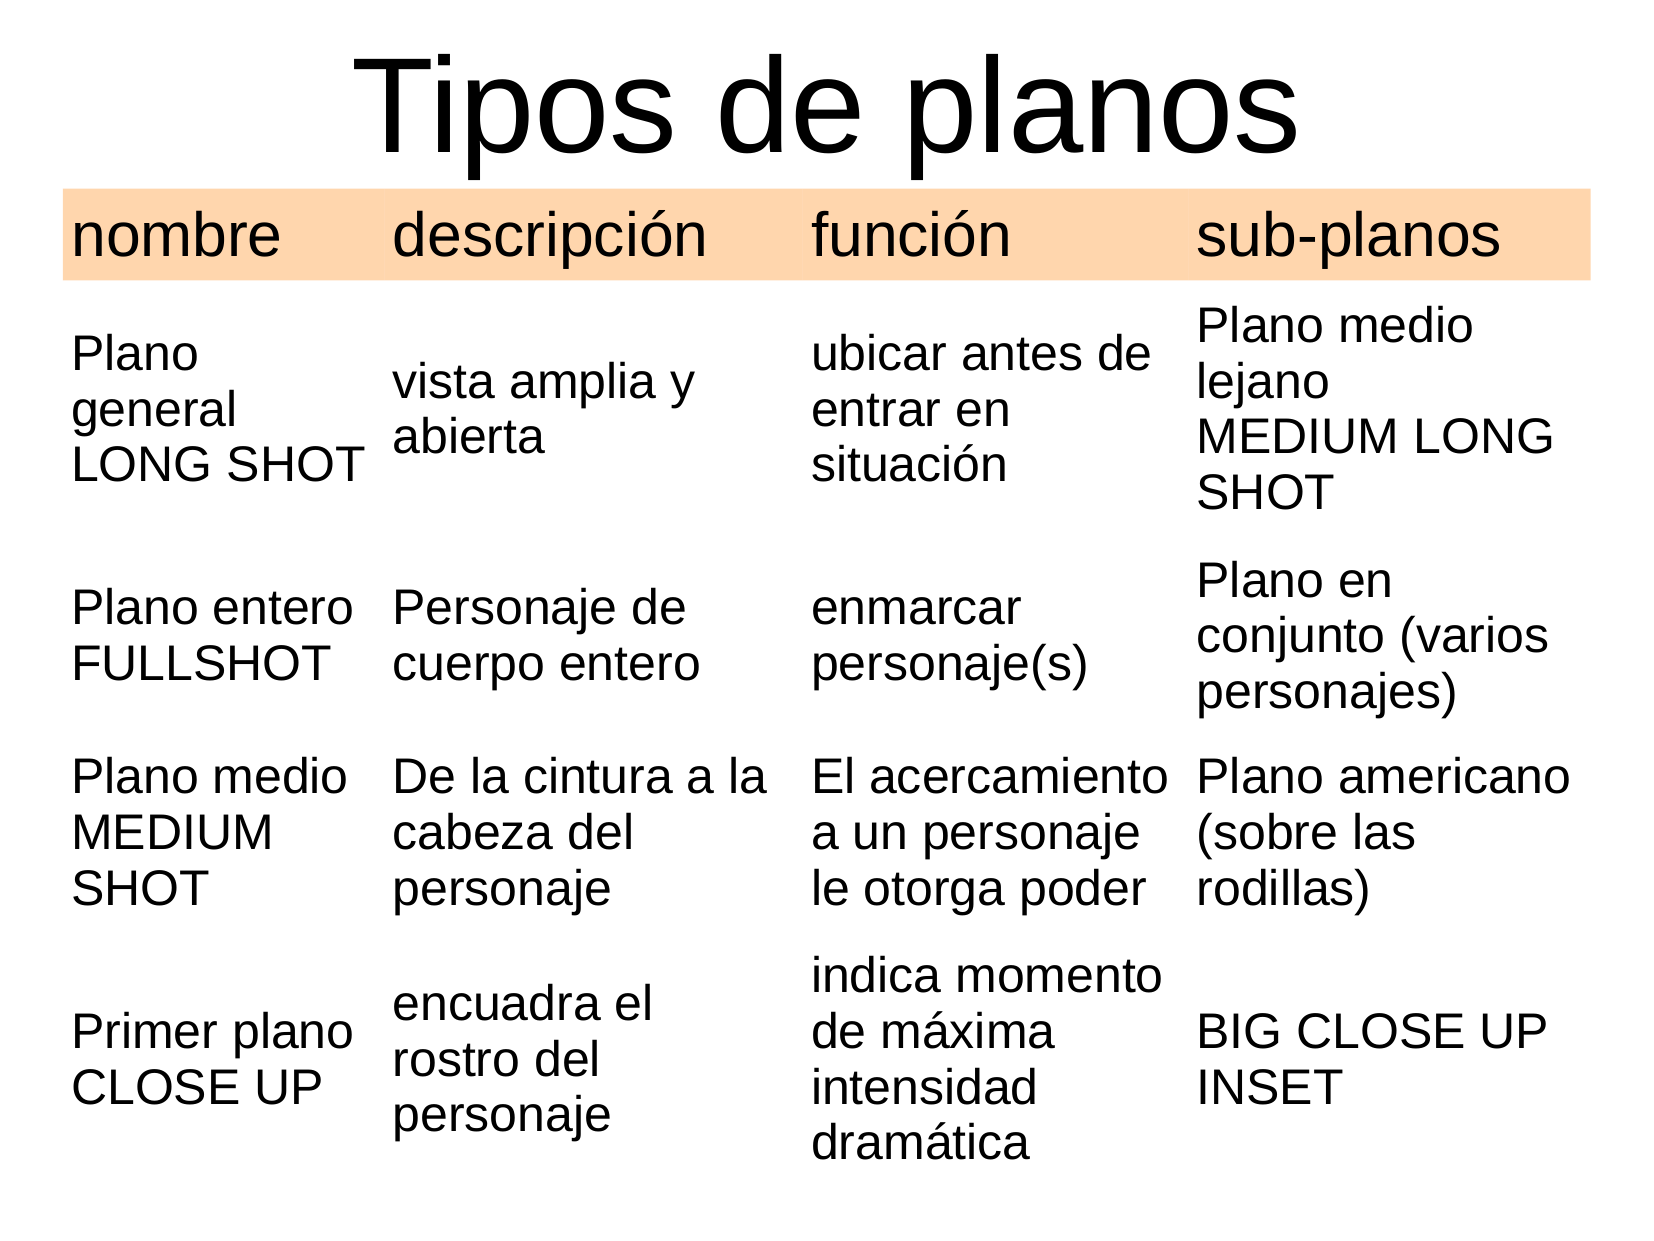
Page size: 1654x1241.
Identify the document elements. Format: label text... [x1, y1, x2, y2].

table_cell Plano medio lejano MEDIUM LONG SHOT [1189, 280, 1591, 537]
table_header función [803, 189, 1189, 280]
table_header descripción [384, 189, 803, 280]
table_cell Plano medio MEDIUM SHOT [63, 734, 384, 930]
table_cell ubicar antes de entrar en situación [803, 280, 1189, 537]
table_cell encuadra el rostro del personaje [384, 930, 803, 1187]
table_cell Plano en conjunto (varios personajes) [1189, 537, 1591, 734]
table_cell Plano americano (sobre las rodillas) [1189, 734, 1591, 930]
table_cell Plano entero FULLSHOT [63, 537, 384, 734]
table_cell De la cintura a la cabeza del personaje [384, 734, 803, 930]
table_cell Plano general LONG SHOT [63, 280, 384, 537]
title Tipos de planos [116, 0, 1538, 189]
table_cell BIG CLOSE UP INSET [1189, 930, 1591, 1187]
table_header nombre [63, 189, 384, 280]
table_cell Primer plano CLOSE UP [63, 930, 384, 1187]
table_cell vista amplia y abierta [384, 280, 803, 537]
table_cell El acercamiento a un personaje le otorga poder [803, 734, 1189, 930]
table_cell Personaje de cuerpo entero [384, 537, 803, 734]
table_header sub-planos [1189, 189, 1591, 280]
table_cell indica momento de máxima intensidad dramática [803, 930, 1189, 1187]
table_cell enmarcar personaje(s) [803, 537, 1189, 734]
